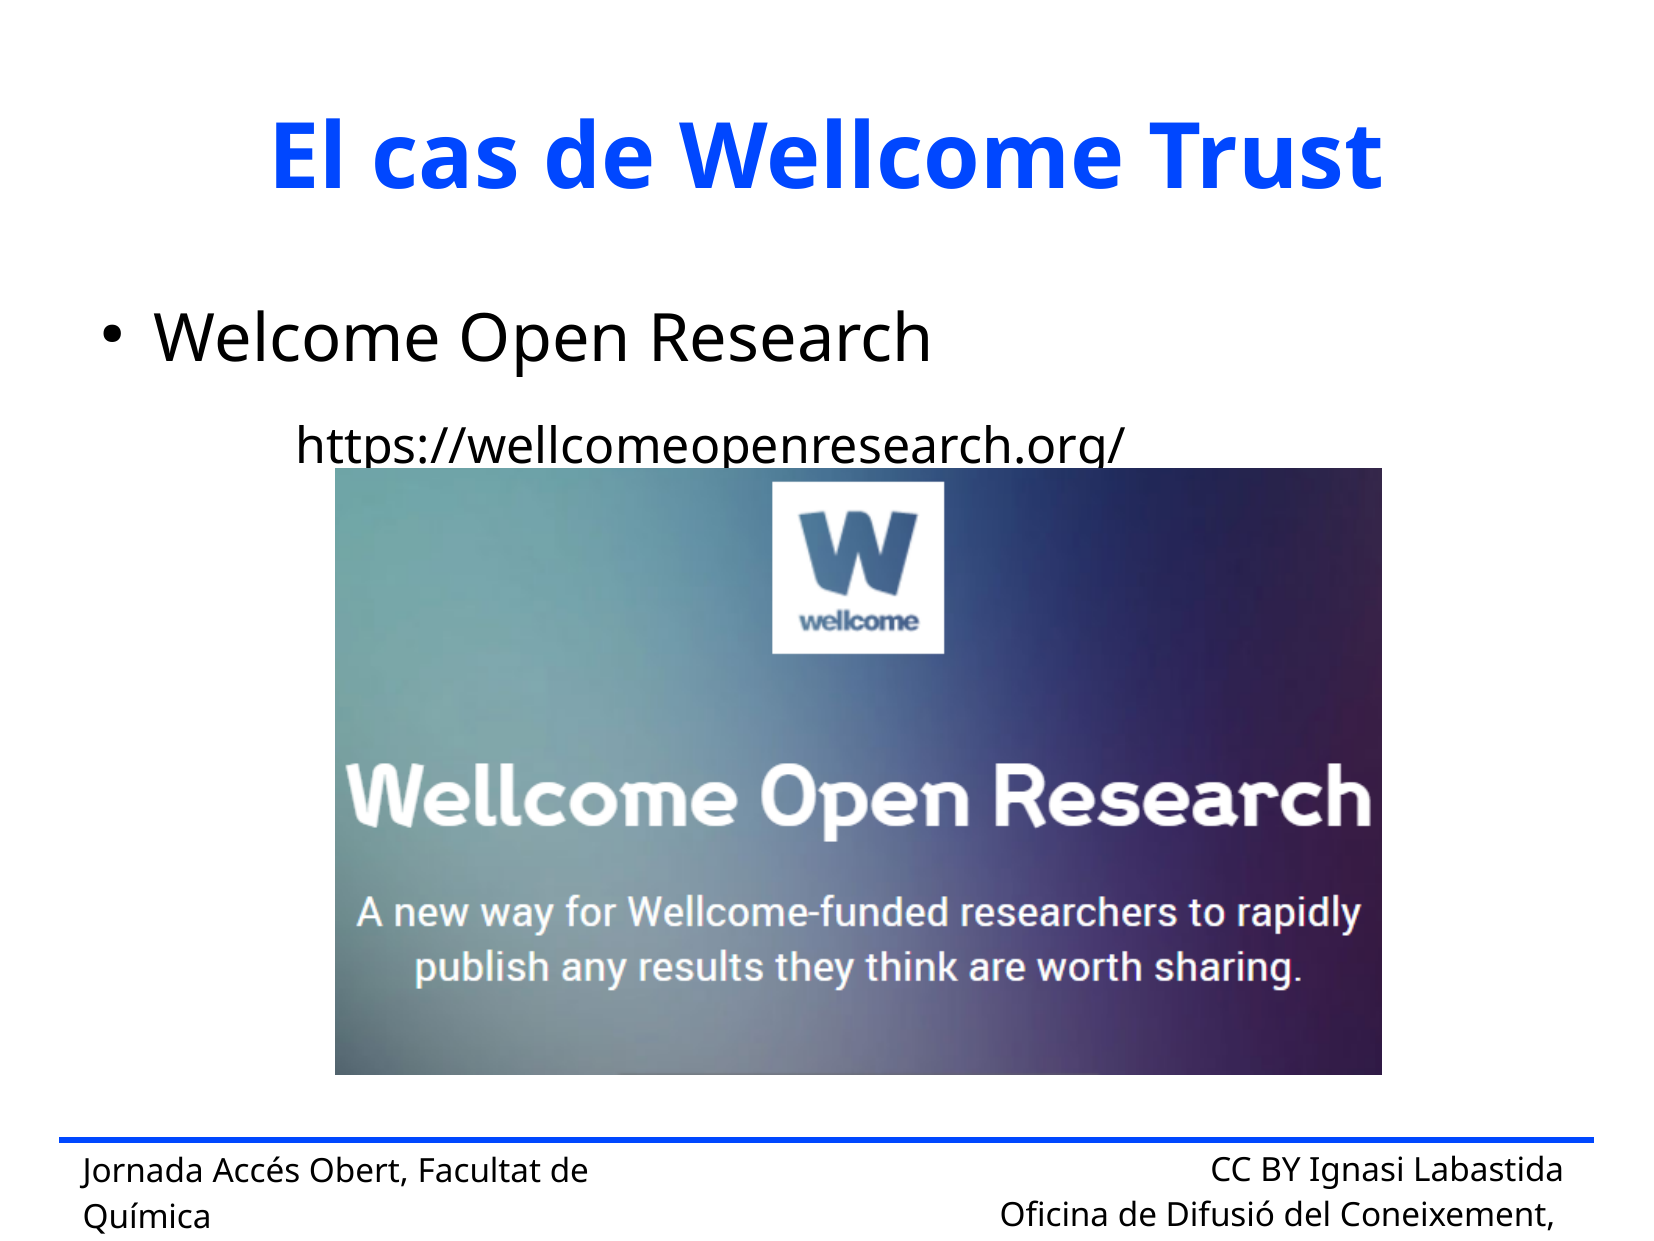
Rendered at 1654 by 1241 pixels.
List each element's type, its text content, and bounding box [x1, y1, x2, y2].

title El cas de Wellcome Trust [82, 49, 1571, 257]
picture [335, 468, 1382, 1075]
list Welcome Open Research https://wellcomeopenresearch.org/ [82, 290, 1571, 1109]
